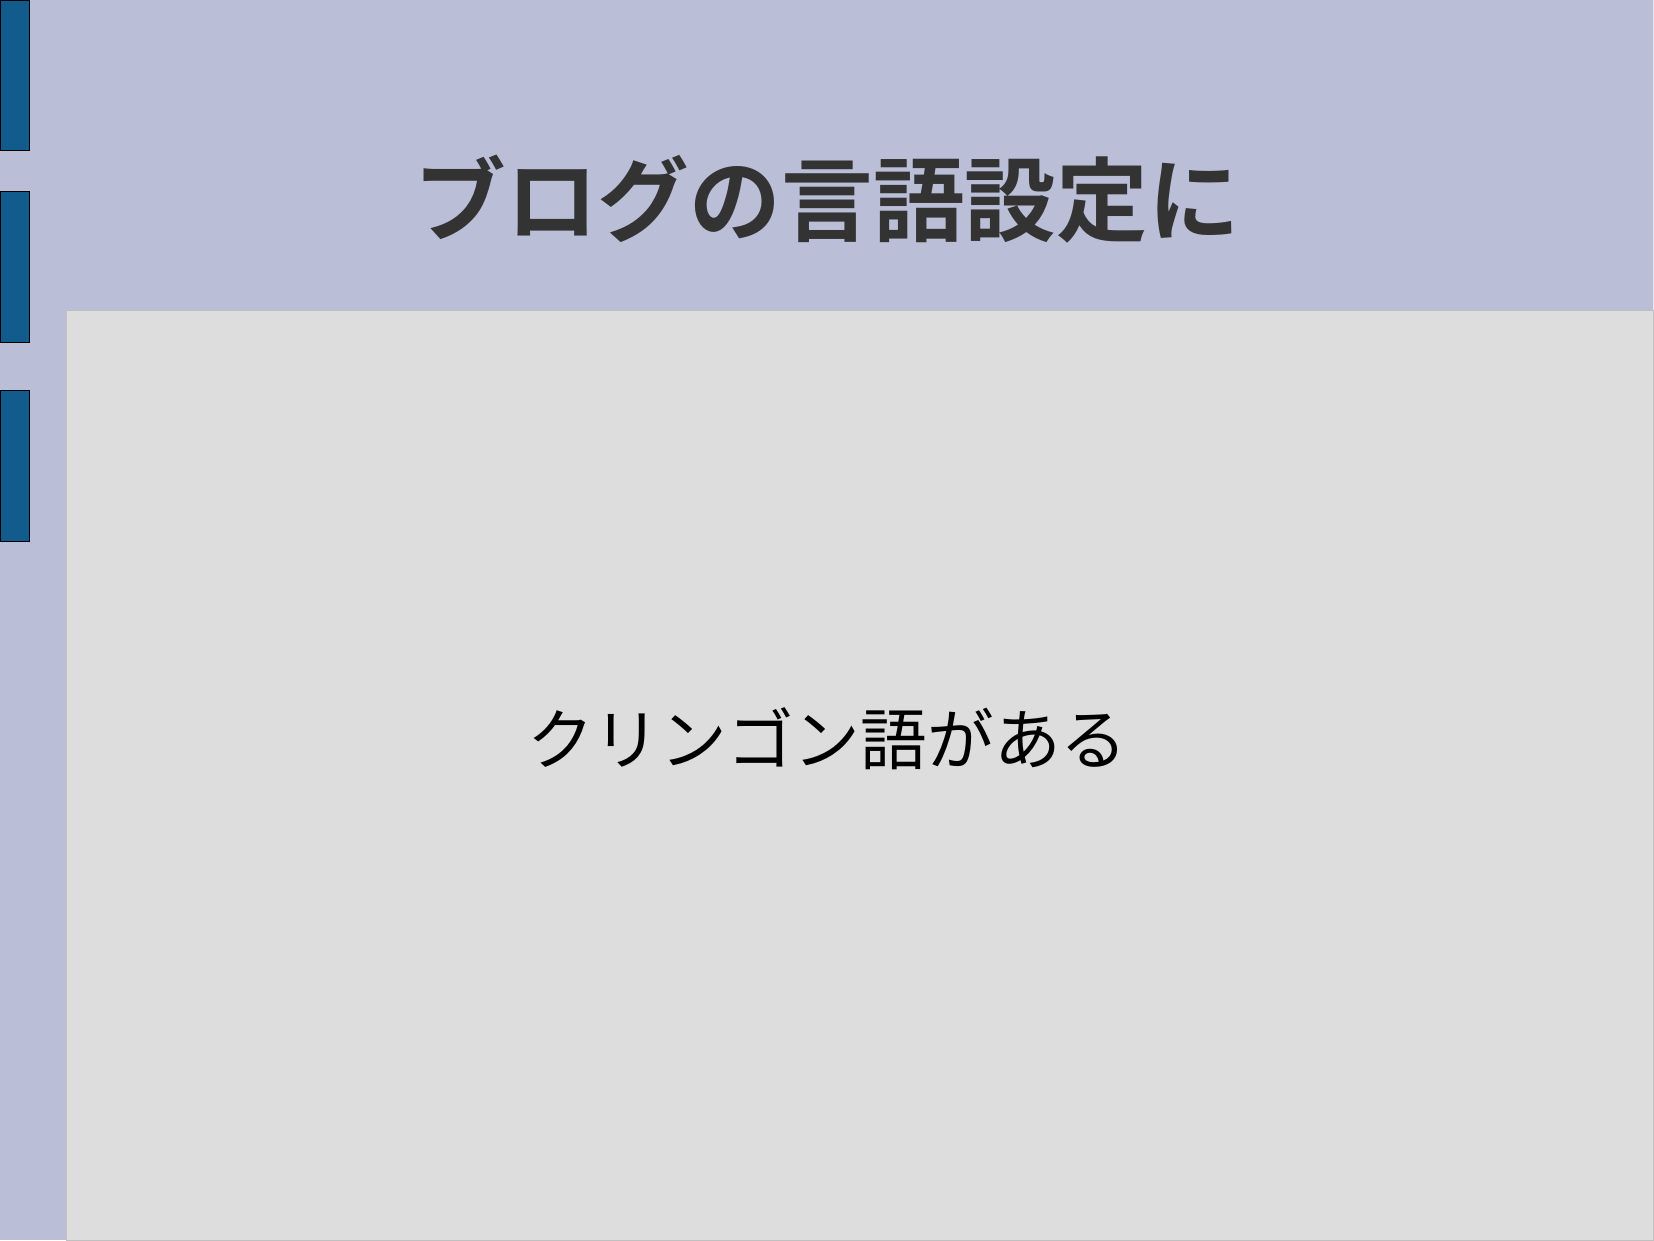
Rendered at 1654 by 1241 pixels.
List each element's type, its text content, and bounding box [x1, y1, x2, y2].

title ブログの言語設定に [121, 98, 1534, 291]
subtitle クリンゴン語がある [121, 352, 1534, 1119]
